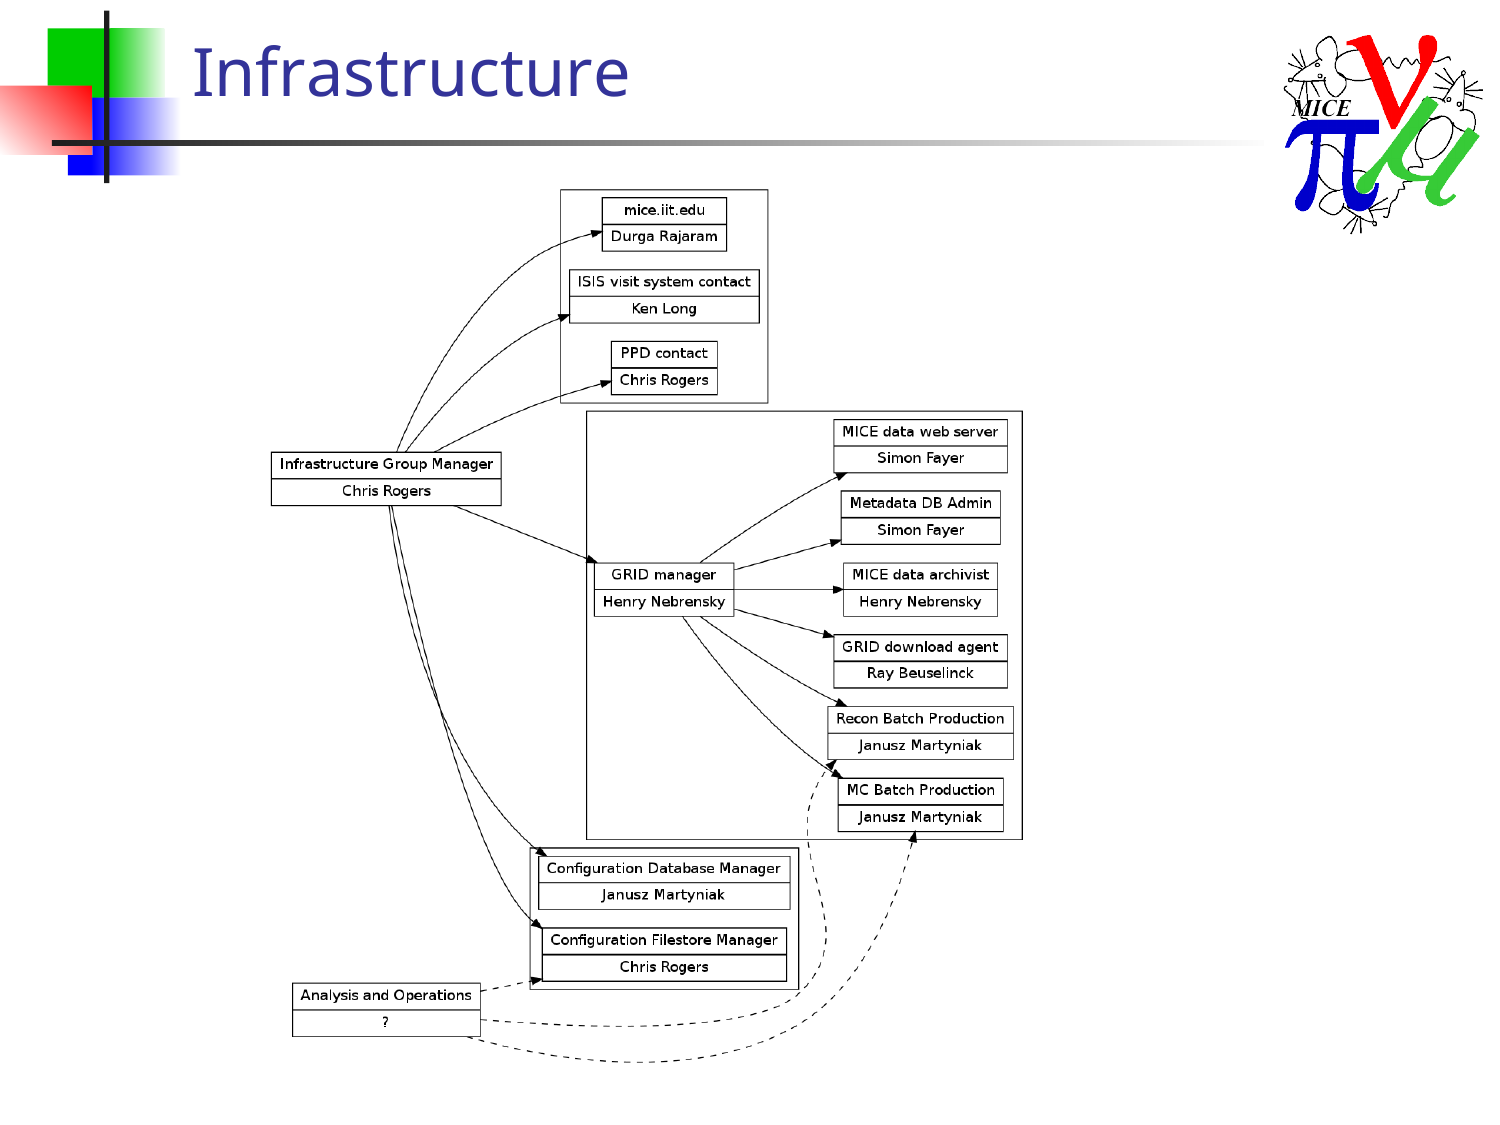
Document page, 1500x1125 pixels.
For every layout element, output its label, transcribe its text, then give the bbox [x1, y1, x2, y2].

picture [267, 177, 1034, 1066]
title Infrastructure [191, 0, 1471, 164]
picture [1264, 5, 1500, 251]
